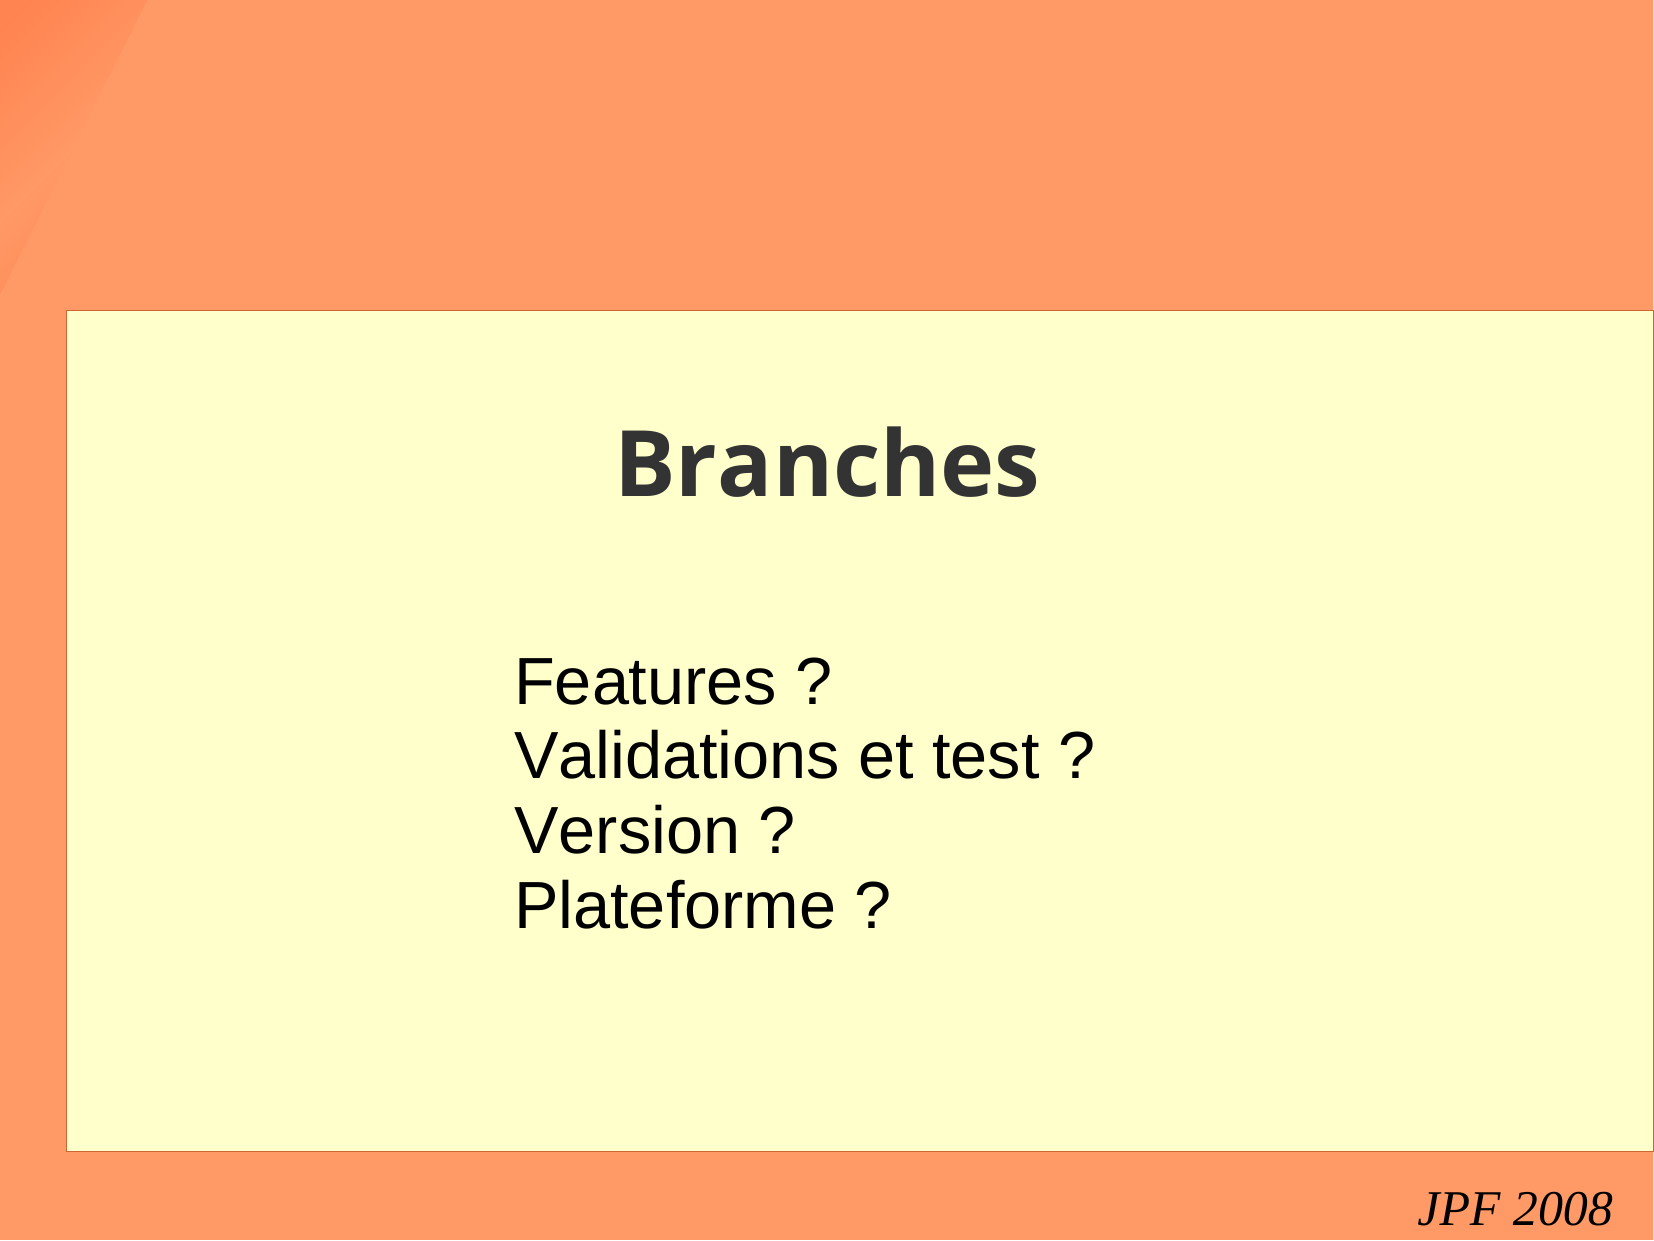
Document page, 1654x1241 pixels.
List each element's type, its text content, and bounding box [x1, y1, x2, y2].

title Branches [121, 356, 1534, 565]
list Features ? Validations et test ? Version ? Plateforme ? [496, 643, 1186, 1241]
